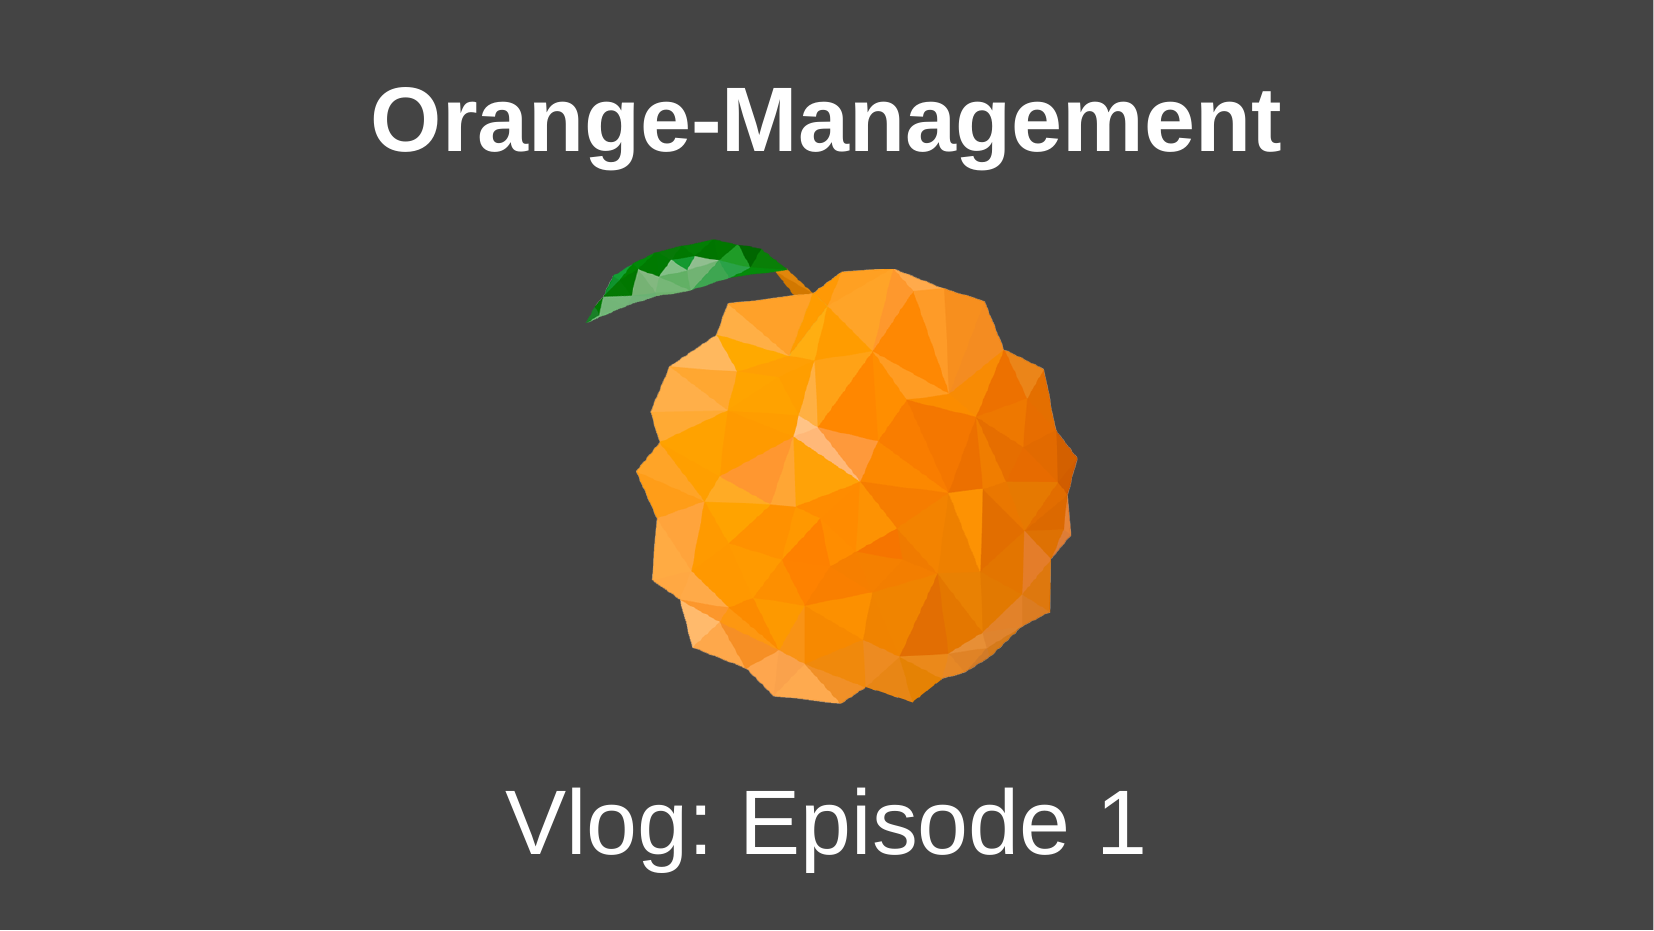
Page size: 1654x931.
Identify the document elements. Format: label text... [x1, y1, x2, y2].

picture [585, 239, 1078, 704]
title Vlog: Episode 1 [0, 744, 1654, 901]
title Orange-Management [0, 15, 1654, 226]
